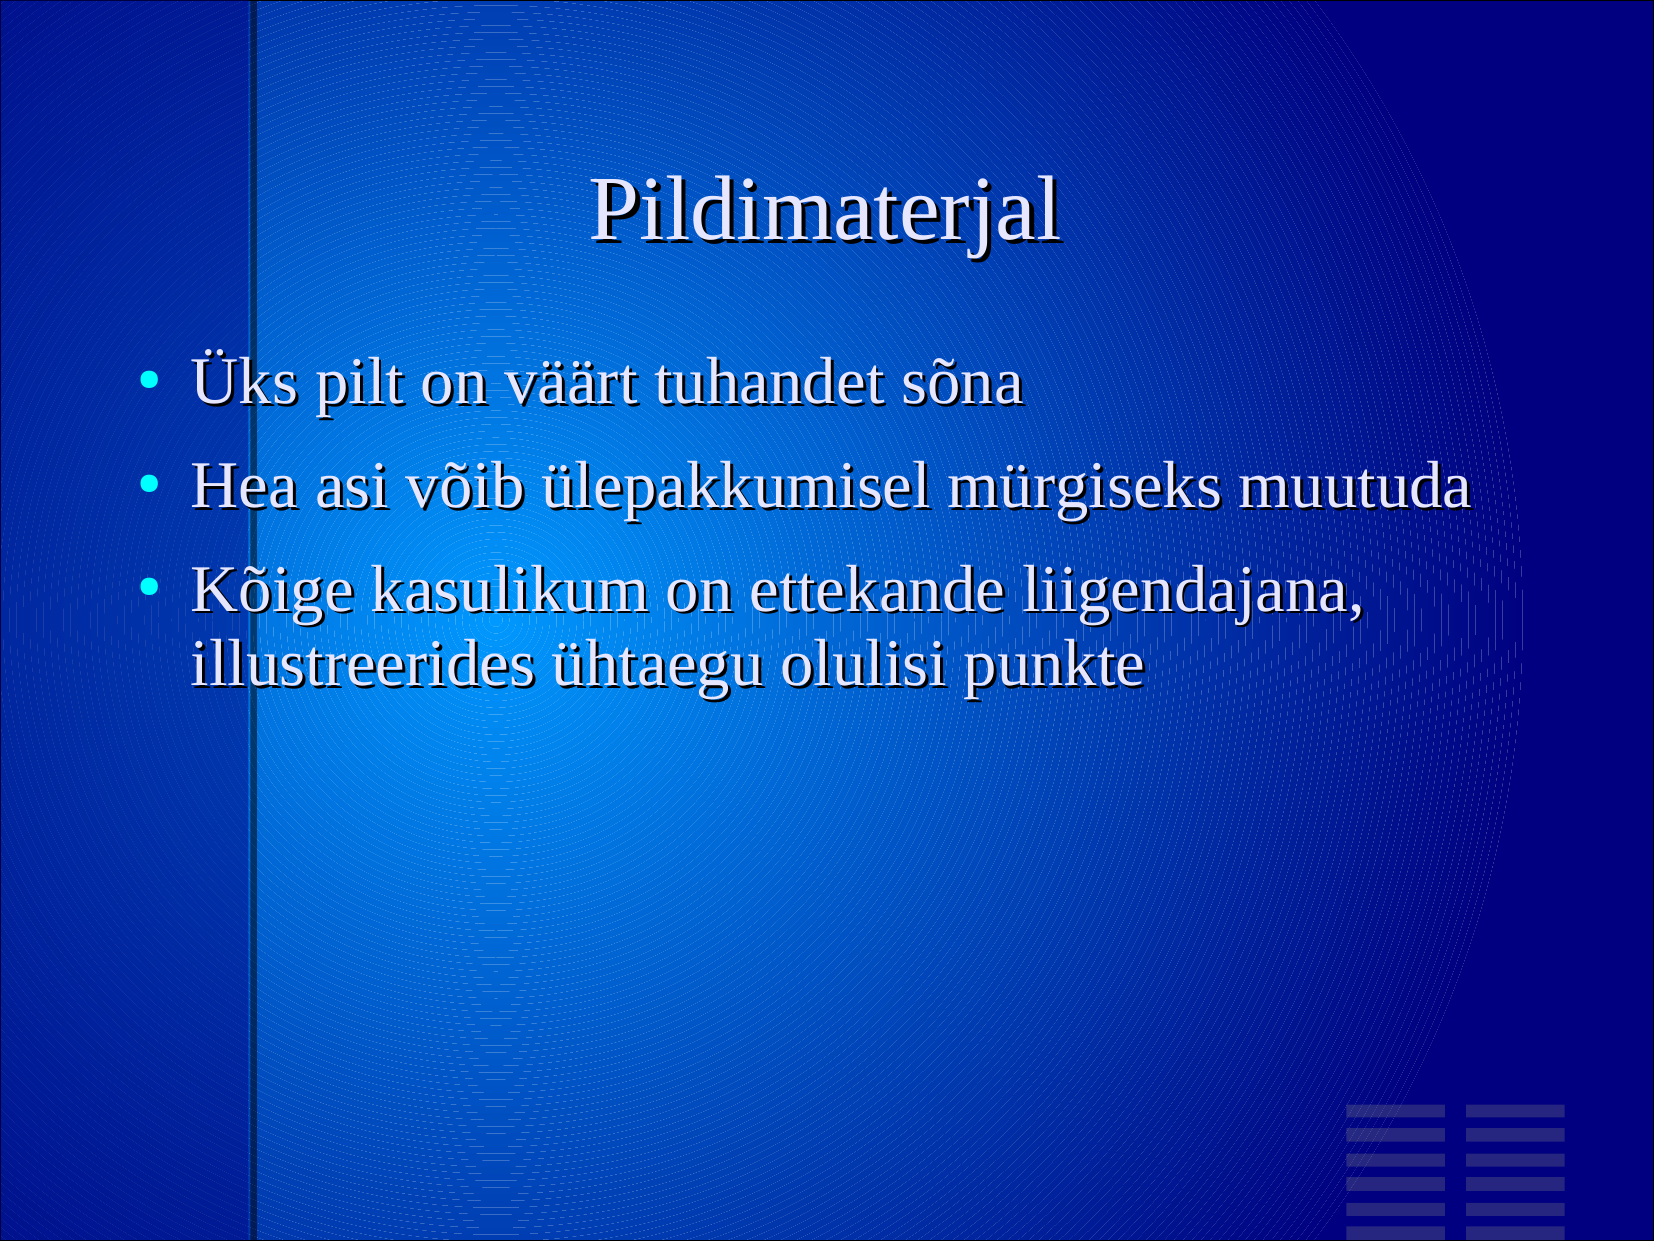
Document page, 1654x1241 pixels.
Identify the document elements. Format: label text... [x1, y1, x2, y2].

list Üks pilt on väärt tuhandet sõna Hea asi võib ülepakkumisel mürgiseks muutuda Kõige kasulikum on ettekande liigendajana, illustreerides ühtaegu olulisi punkte [119, 344, 1533, 1164]
title Pildimaterjal [119, 104, 1533, 313]
